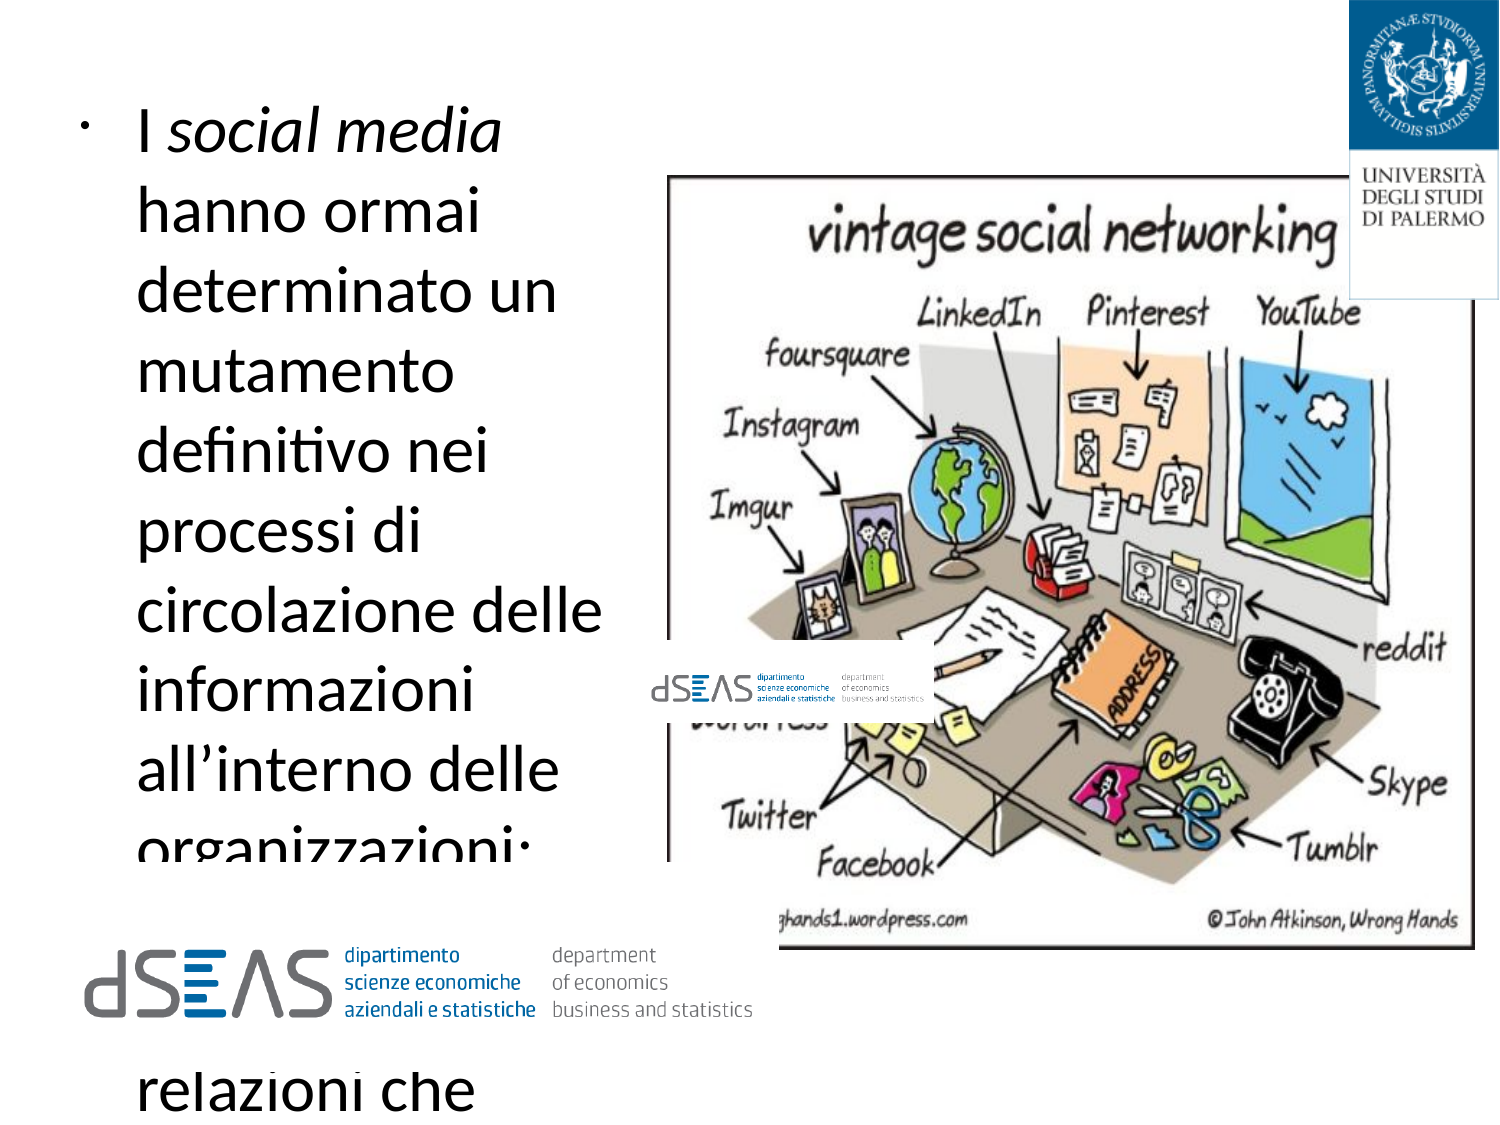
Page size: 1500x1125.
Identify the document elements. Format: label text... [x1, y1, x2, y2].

list I social media hanno ormai determinato un mutamento definitivo nei processi di circolazione delle informazioni all’interno delle organizzazioni; ma, soprattutto, nel sistema di relazioni che l’organizzazione struttura con l’ambiente esterno [Lo Verde, 2015] [64, 78, 620, 752]
picture [64, 0, 1499, 1072]
